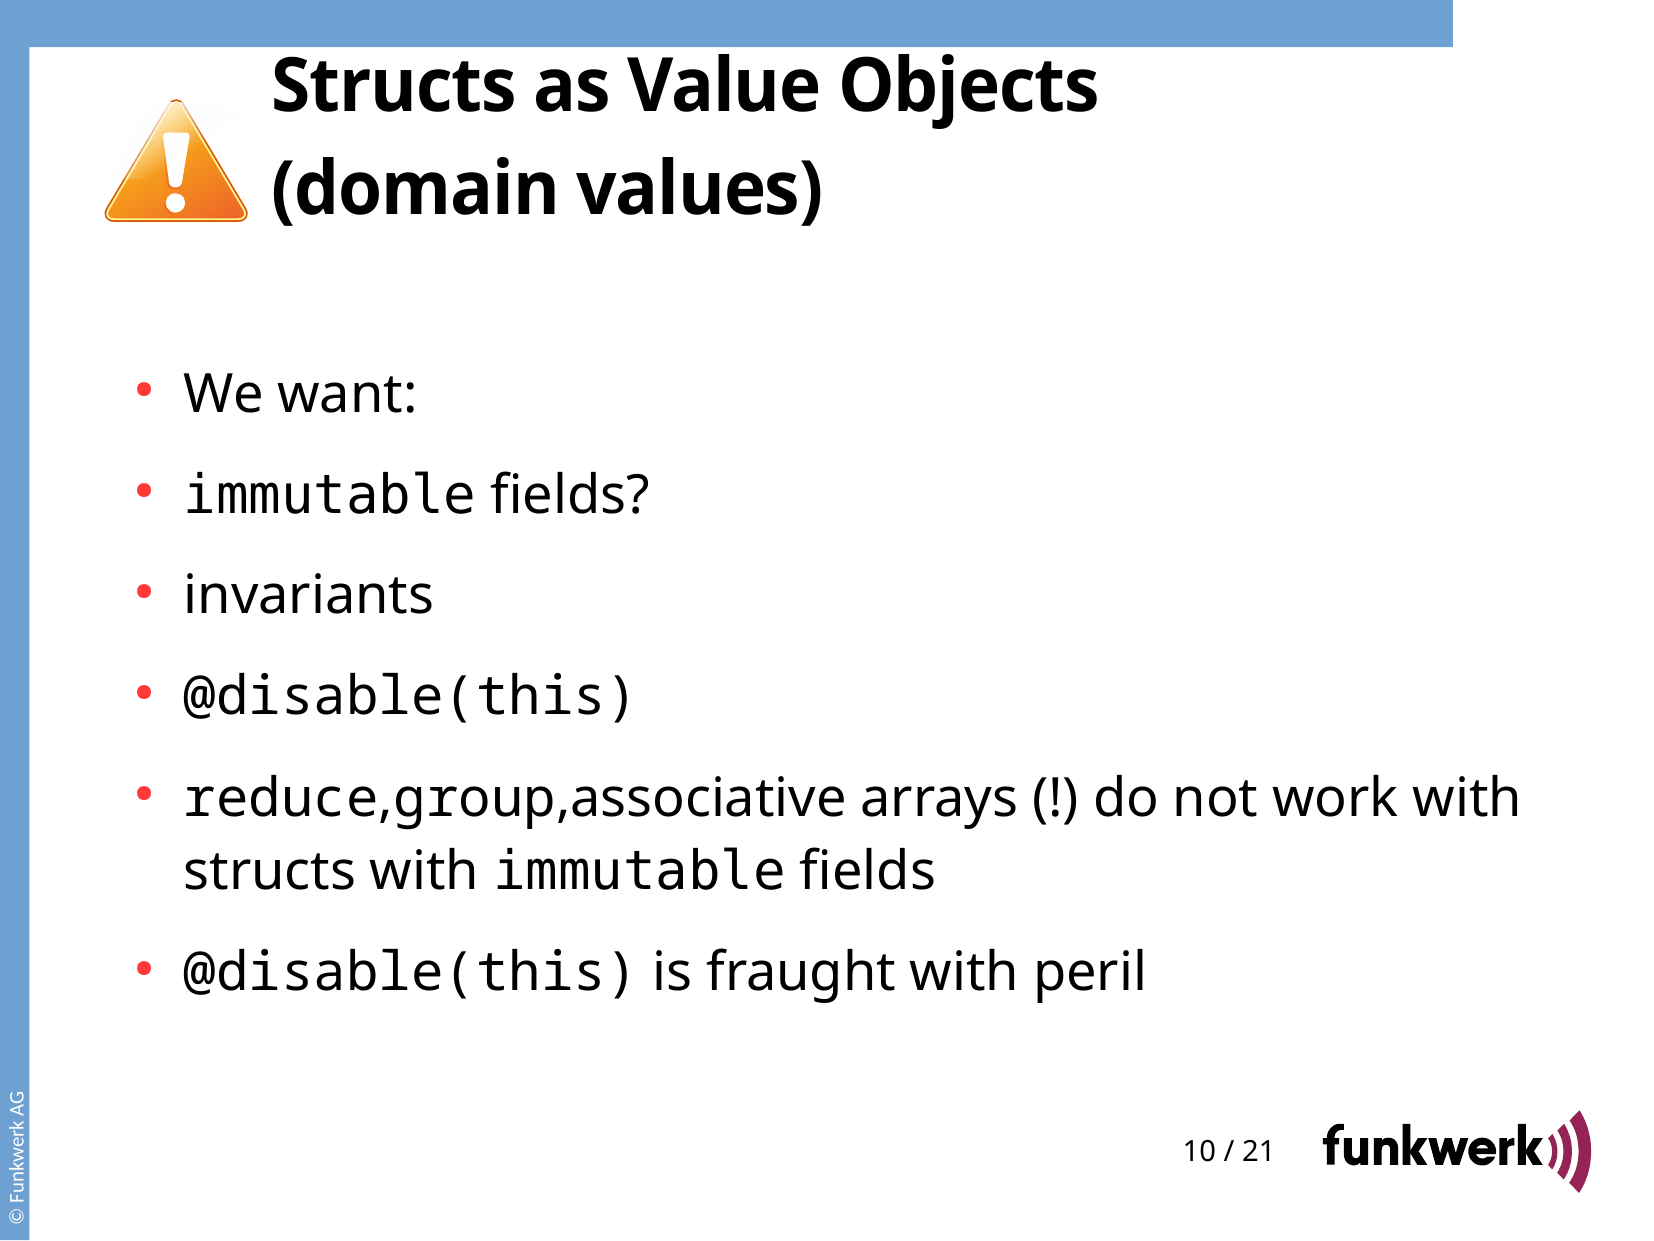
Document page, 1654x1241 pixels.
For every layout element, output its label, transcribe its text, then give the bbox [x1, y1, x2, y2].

title Structs as Value Objects (domain values) [271, 31, 1453, 237]
list We want: immutable fields? invariants @disable(this) reduce,group,associative arrays (!) do not work with structs with immutable fields @disable(this) is fraught with peril [118, 354, 1571, 1010]
